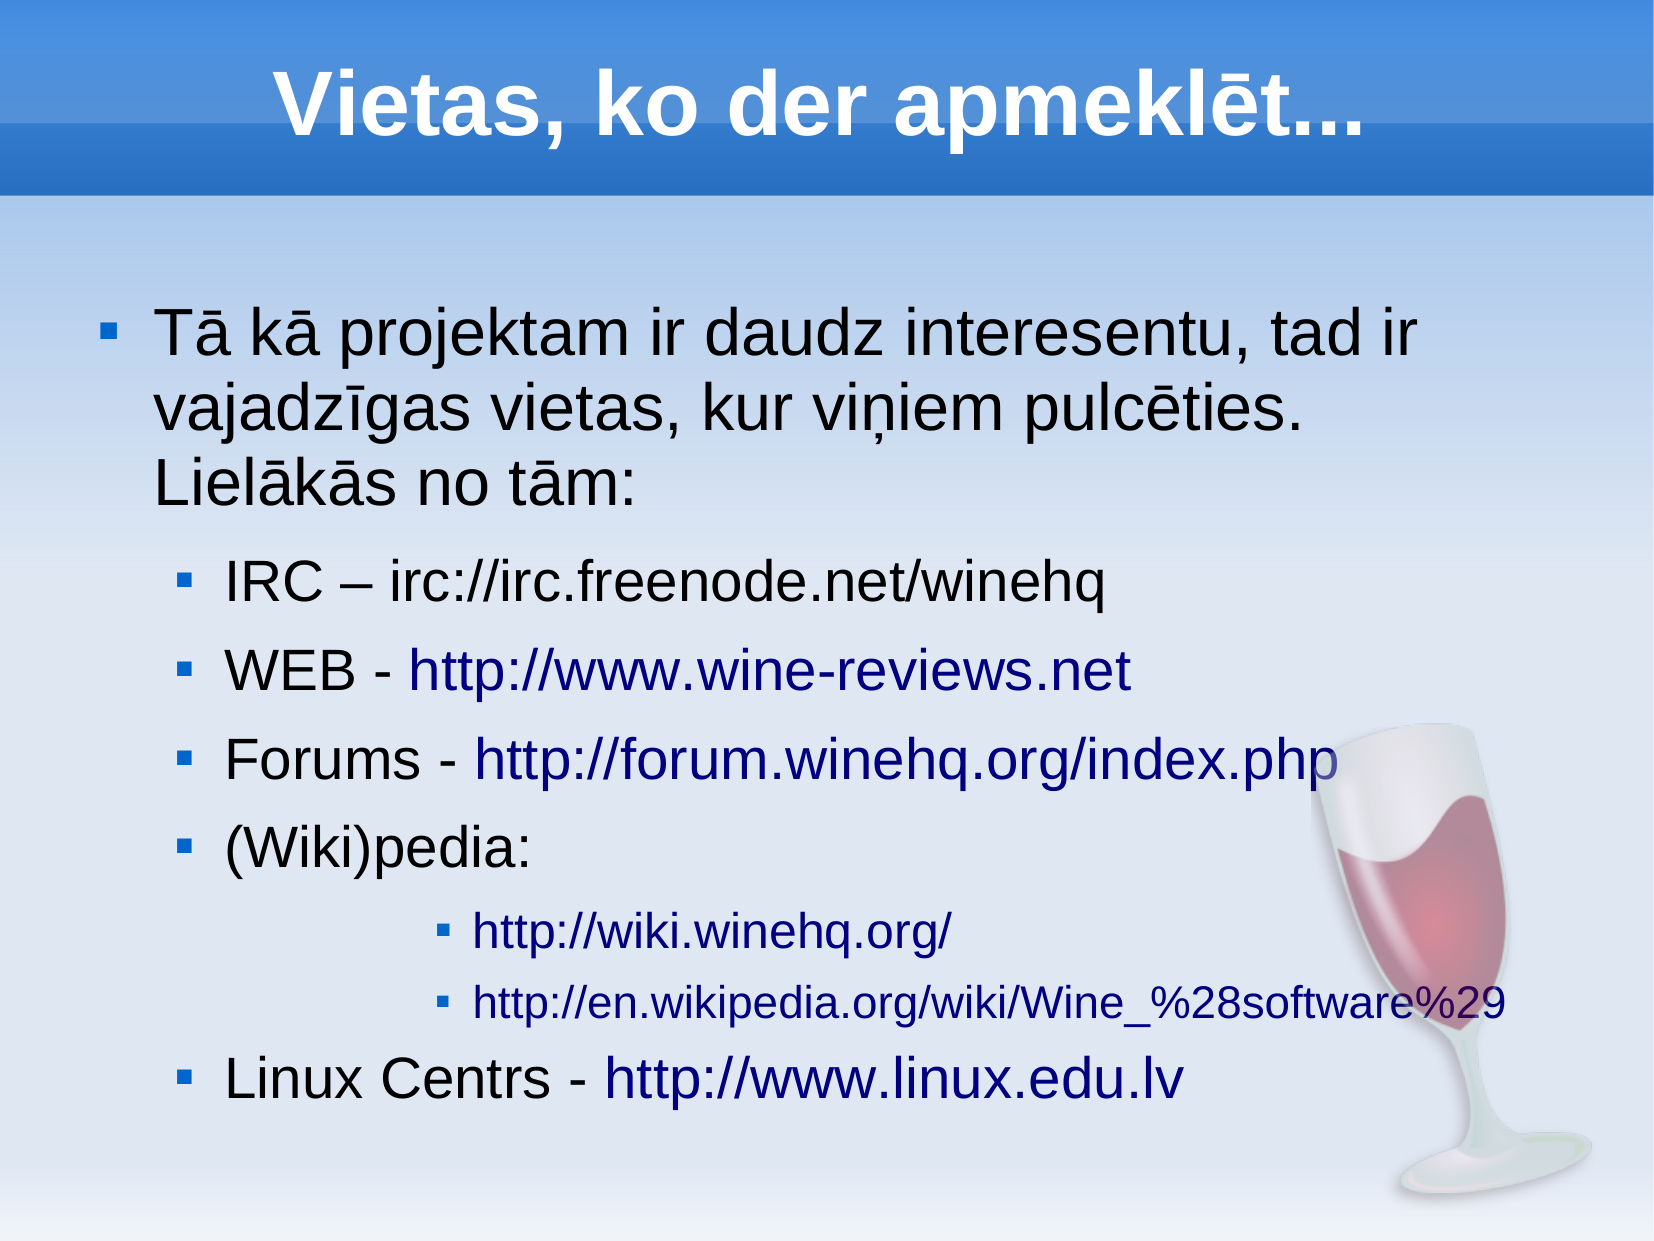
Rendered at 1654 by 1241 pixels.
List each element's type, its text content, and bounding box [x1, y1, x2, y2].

list Tā kā projektam ir daudz interesentu, tad ir vajadzīgas vietas, kur viņiem pulcēties. Lielākās no tām: IRC – irc://irc.freenode.net/winehq WEB - http://www.wine-reviews.net Forums - http://forum.winehq.org/index.php (Wiki)pedia: http://wiki.winehq.org/ http://en.wikipedia.org/wiki/Wine_%28software%29 Linux Centrs - http://www.linux.edu.lv [82, 295, 1565, 1112]
picture [0, 0, 1654, 1241]
title Vietas, ko der apmeklēt... [76, 7, 1565, 200]
